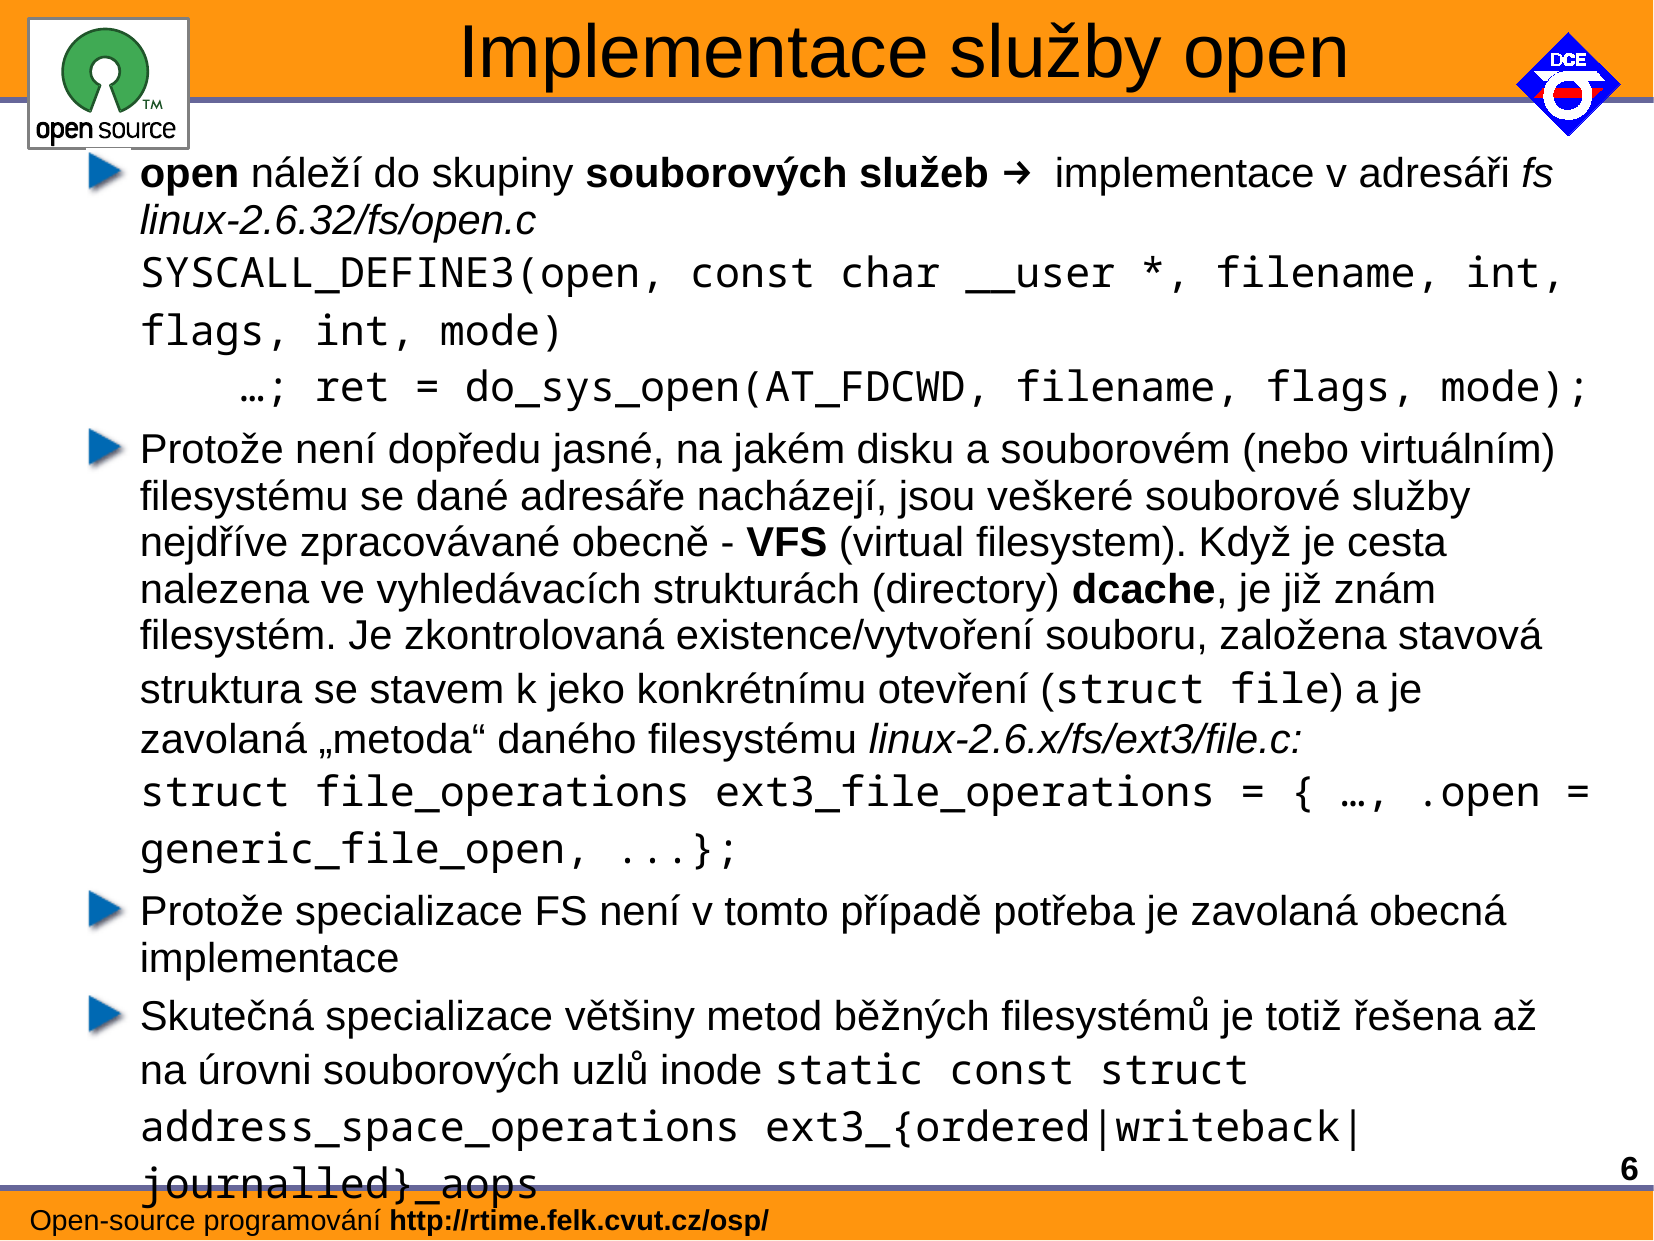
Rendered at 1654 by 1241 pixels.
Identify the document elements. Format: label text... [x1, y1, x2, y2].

list open náleží do skupiny souborových služeb → implementace v adresáři fs linux-2.6.32/fs/open.c SYSCALL_DEFINE3(open, const char __user *, filename, int, flags, int, mode) …; ret = do_sys_open(AT_FDCWD, filename, flags, mode); Protože není dopředu jasné, na jakém disku a souborovém (nebo virtuálním) filesystému se dané adresáře nacházejí, jsou veškeré souborové služby nejdříve zpracovávané obecně - VFS (virtual filesystem). Když je cesta nalezena ve vyhledávacích strukturách (directory) dcache, je již znám filesystém. Je zkontrolovaná existence/vytvoření souboru, založena stavová struktura se stavem k jeko konkrétnímu otevření (struct file) a je zavolaná „metoda“ daného filesystému linux-2.6.x/fs/ext3/file.c: struct file_operations ext3_file_operations = { …, .open = generic_file_open, ...}; Protože specializace FS není v tomto případě potřeba je zavolaná obecná implementace Skutečná specializace většiny metod běžných filesystémů je totiž řešena až na úrovni souborových uzlů inode static const struct address_space_operations ext3_{ordered|writeback|journalled}_aops [68, 150, 1592, 1193]
title Implementace služby open [178, 4, 1631, 98]
